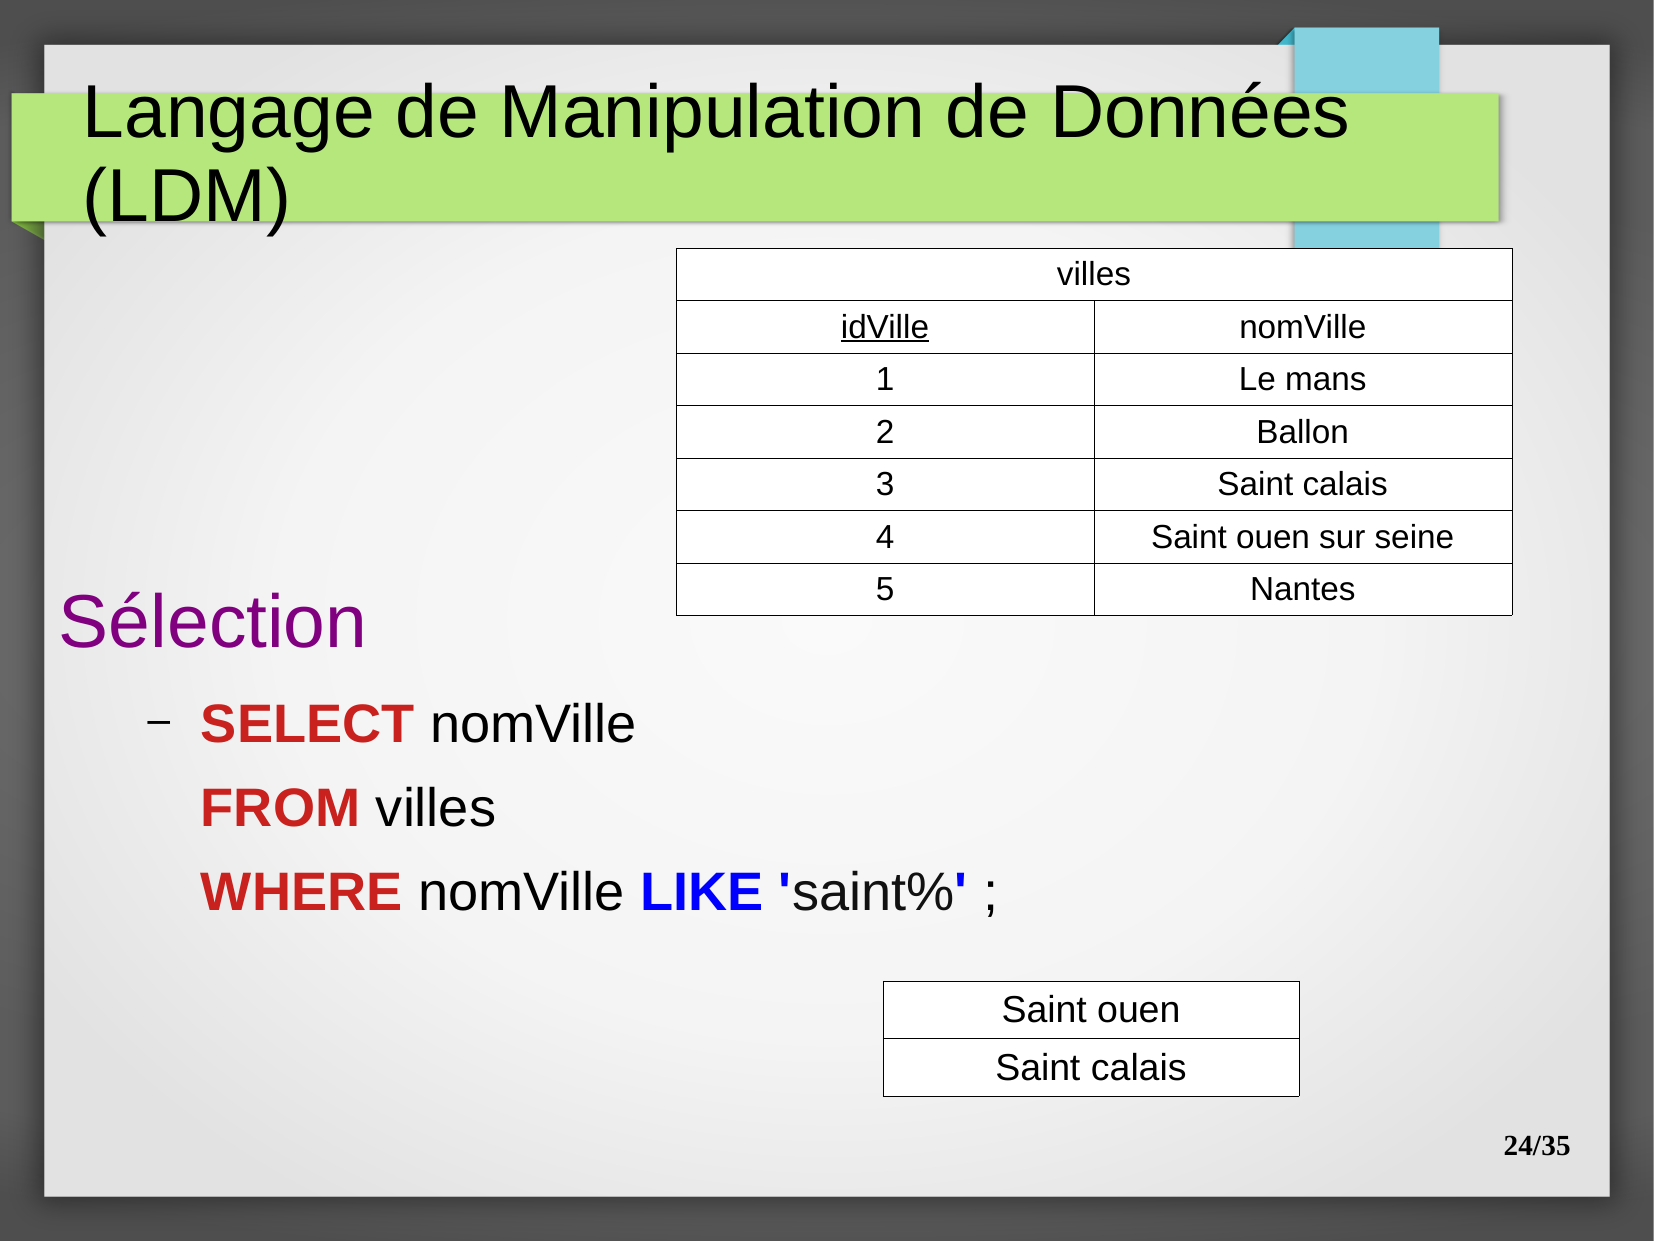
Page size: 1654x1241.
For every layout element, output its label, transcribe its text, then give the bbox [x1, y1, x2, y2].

table_cell 4 [677, 511, 1094, 563]
table_cell nomVille [1095, 301, 1512, 353]
table_cell Saint calais [884, 1039, 1299, 1096]
picture [0, 0, 1654, 1241]
title Langage de Manipulation de Données (LDM) [82, 49, 1571, 257]
table_header villes [677, 249, 1512, 300]
table_cell idVille [677, 301, 1094, 353]
table_cell 2 [677, 406, 1094, 458]
table_cell 5 [677, 564, 1094, 615]
table_cell Nantes [1095, 564, 1512, 615]
table_cell Ballon [1095, 406, 1512, 458]
table_header Saint ouen [884, 982, 1299, 1038]
table_cell Saint ouen sur seine [1095, 511, 1512, 563]
table_cell 3 [677, 459, 1094, 510]
list Sélection SELECT nomVille FROM villes WHERE nomVille LIKE 'saint%' ; [59, 579, 1548, 1241]
table_cell 1 [677, 354, 1094, 405]
table_cell Saint calais [1095, 459, 1512, 510]
table_cell Le mans [1095, 354, 1512, 405]
